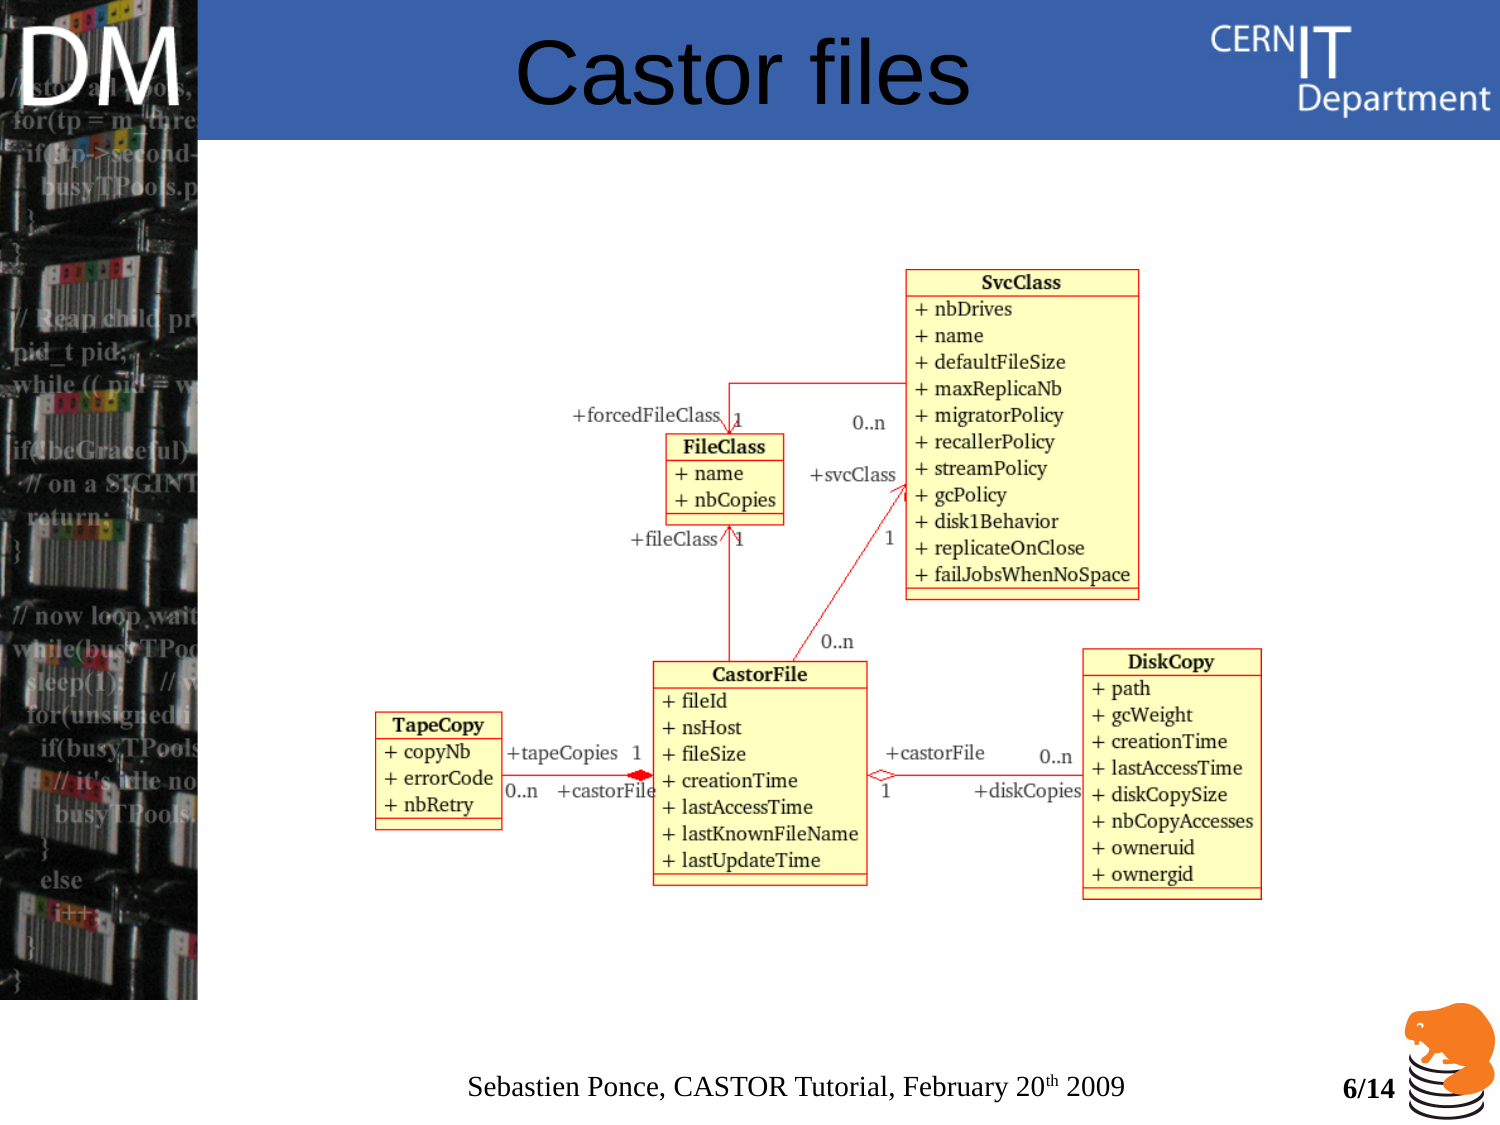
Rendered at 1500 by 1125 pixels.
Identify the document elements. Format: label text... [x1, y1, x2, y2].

picture [1404, 1003, 1495, 1120]
title Castor files [162, 14, 1326, 133]
picture [375, 269, 1262, 901]
picture [198, 0, 1500, 140]
